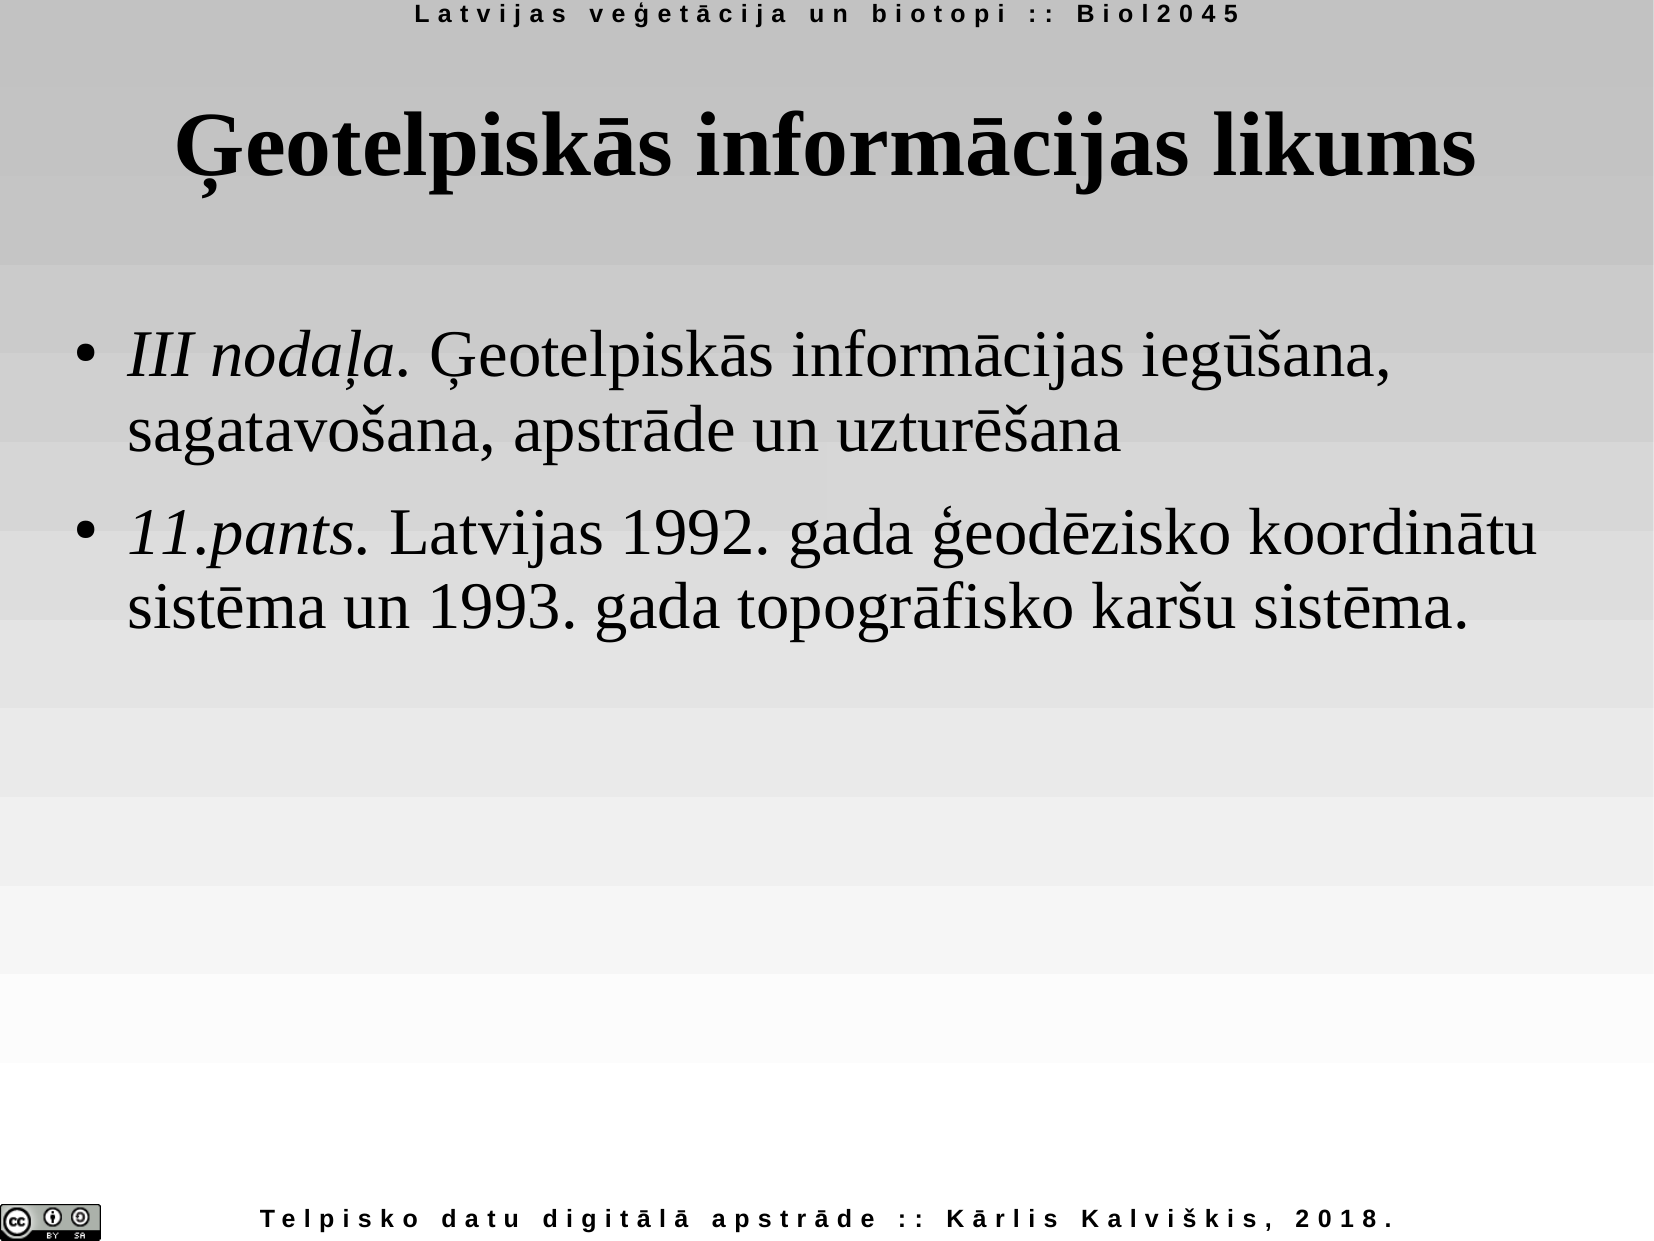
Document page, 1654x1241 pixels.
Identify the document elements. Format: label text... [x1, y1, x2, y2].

title Ģeotelpiskās informācijas likums [0, 1, 1654, 287]
picture [0, 287, 1654, 1241]
list III nodaļa. Ģeotelpiskās informācijas iegūšana, sagatavošana, apstrāde un uzturēšana 11.pants. Latvijas 1992. gada ģeodēzisko koordinātu sistēma un 1993. gada topogrāfisko karšu sistēma. [56, 317, 1600, 1175]
